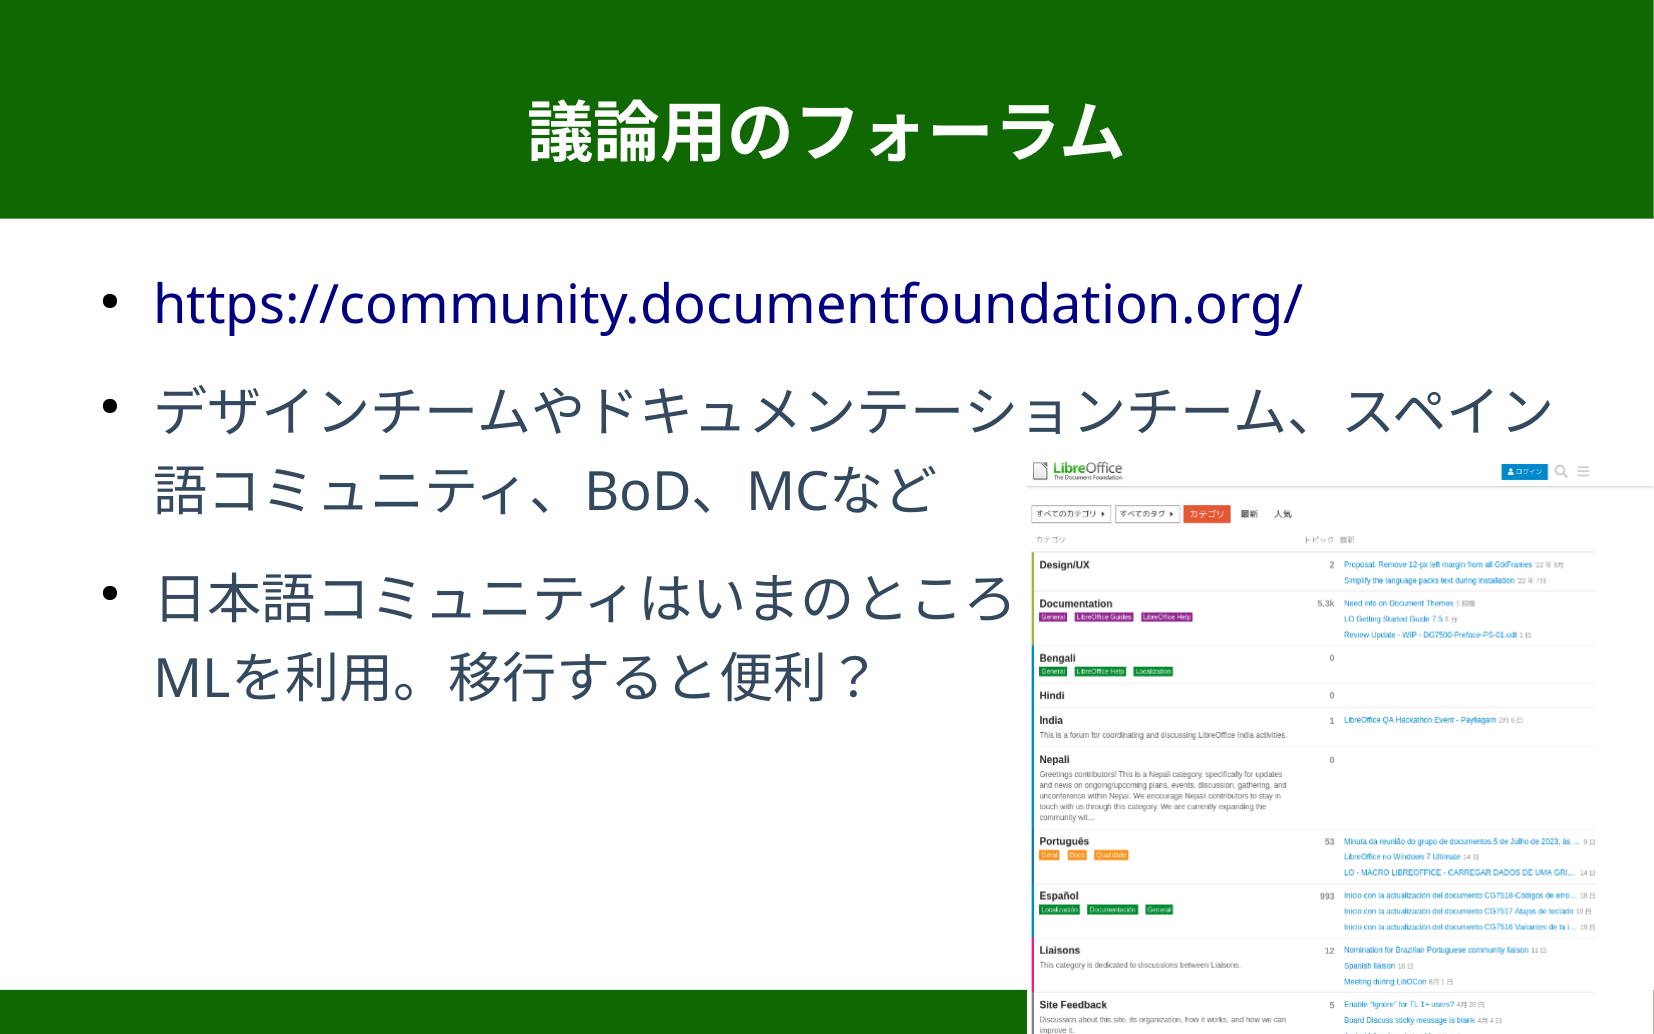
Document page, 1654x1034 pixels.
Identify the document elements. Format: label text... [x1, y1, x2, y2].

title 議論用のフォーラム [82, 79, 1571, 176]
list https://community.documentfoundation.org/ デザインチームやドキュメンテーションチーム、スペイン語コミュニティ、BoD、MCなど 日本語コミュニティはいまのところ MLを利用。移行すると便利？ [82, 265, 1571, 957]
picture [1027, 460, 1654, 1034]
